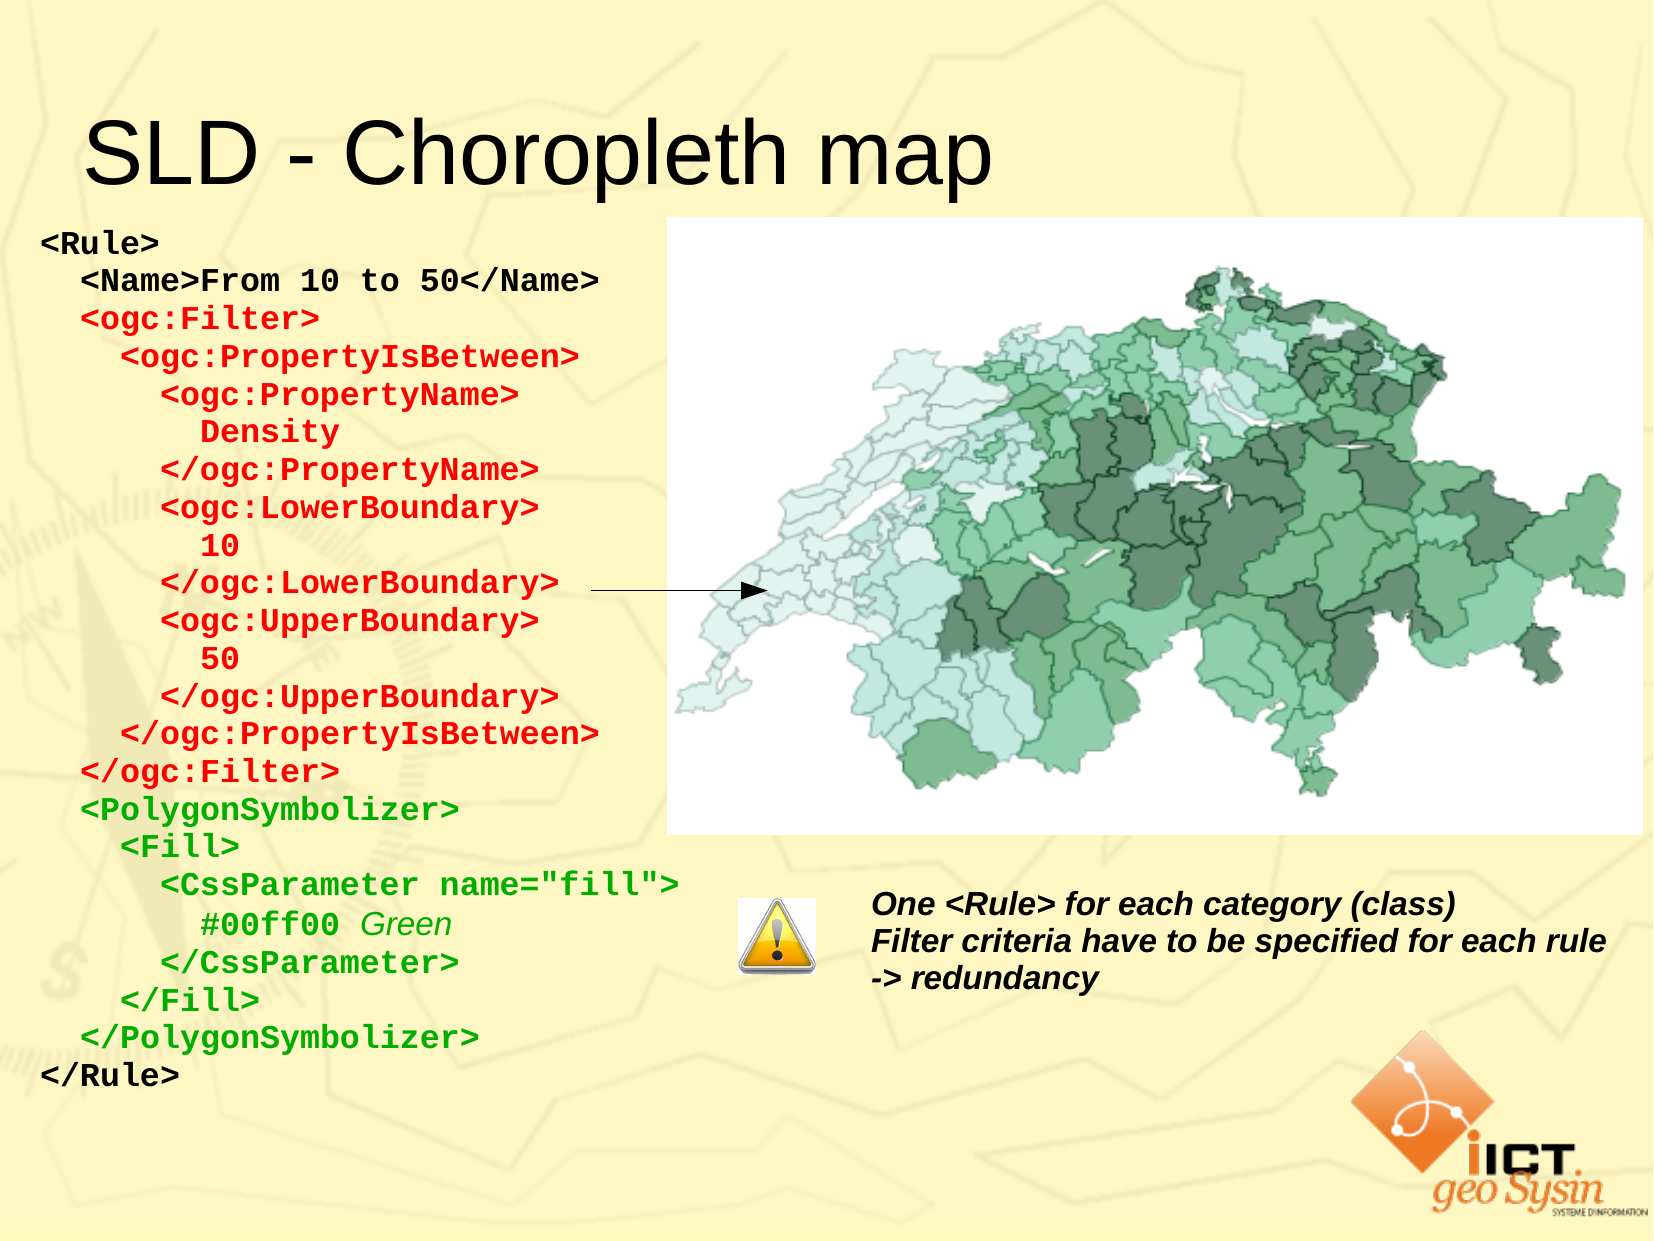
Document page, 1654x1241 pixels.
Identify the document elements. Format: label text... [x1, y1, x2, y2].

picture [0, 0, 1654, 1241]
text_box One <Rule> for each category (class) Filter criteria have to be specified for each rule -> redundancy [856, 878, 1654, 1004]
text_box <Rule> <Name>From 10 to 50</Name> <ogc:Filter> <ogc:PropertyIsBetween> <ogc:PropertyName> Density </ogc:PropertyName> <ogc:LowerBoundary> 10 </ogc:LowerBoundary> <ogc:UpperBoundary> 50 </ogc:UpperBoundary> </ogc:PropertyIsBetween> </ogc:Filter> <PolygonSymbolizer> <Fill> <CssParameter name="fill"> #00ff00 Green </CssParameter> </Fill> </PolygonSymbolizer> </Rule> [25, 219, 696, 1179]
title SLD - Choropleth map [82, 49, 1571, 219]
